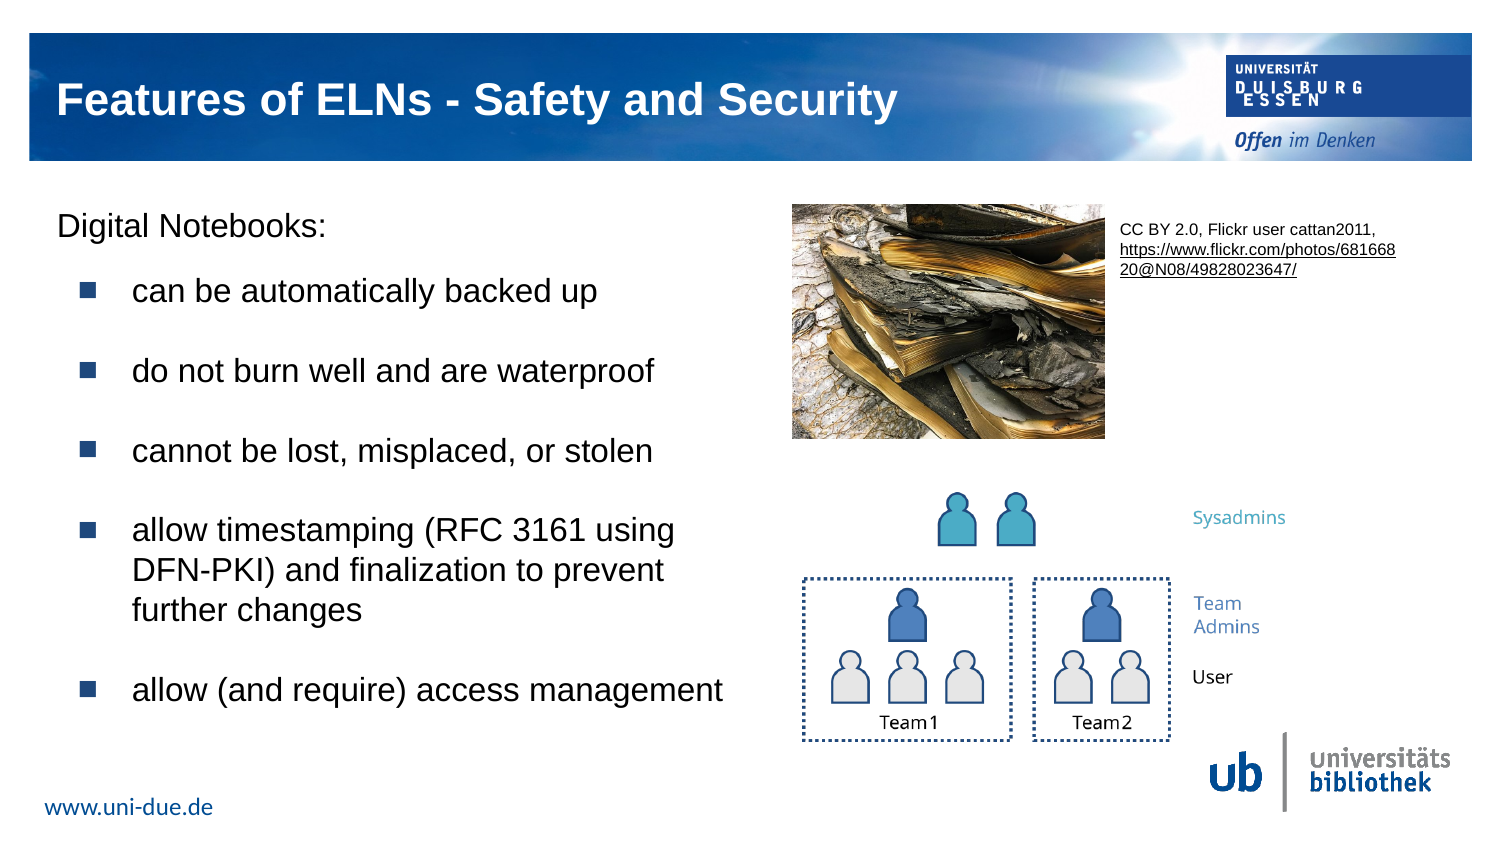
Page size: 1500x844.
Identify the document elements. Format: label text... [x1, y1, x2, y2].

text_box Digital Notebooks: can be automatically backed up do not burn well and are waterproof cannot be lost, misplaced, or stolen allow timestamping (RFC 3161 using DFN-PKI) and finalization to prevent further changes allow (and require) access management [41, 204, 775, 762]
text_box CC BY 2.0, Flickr user cattan2011, https://www.flickr.com/photos/68166820@N08/49828023647/ [1104, 204, 1418, 292]
picture [792, 204, 1105, 439]
picture [802, 492, 1450, 812]
text_box www.uni-due.de [29, 782, 263, 843]
picture [29, 33, 1471, 161]
text_box Features of ELNs - Safety and Security [26, 43, 1161, 150]
